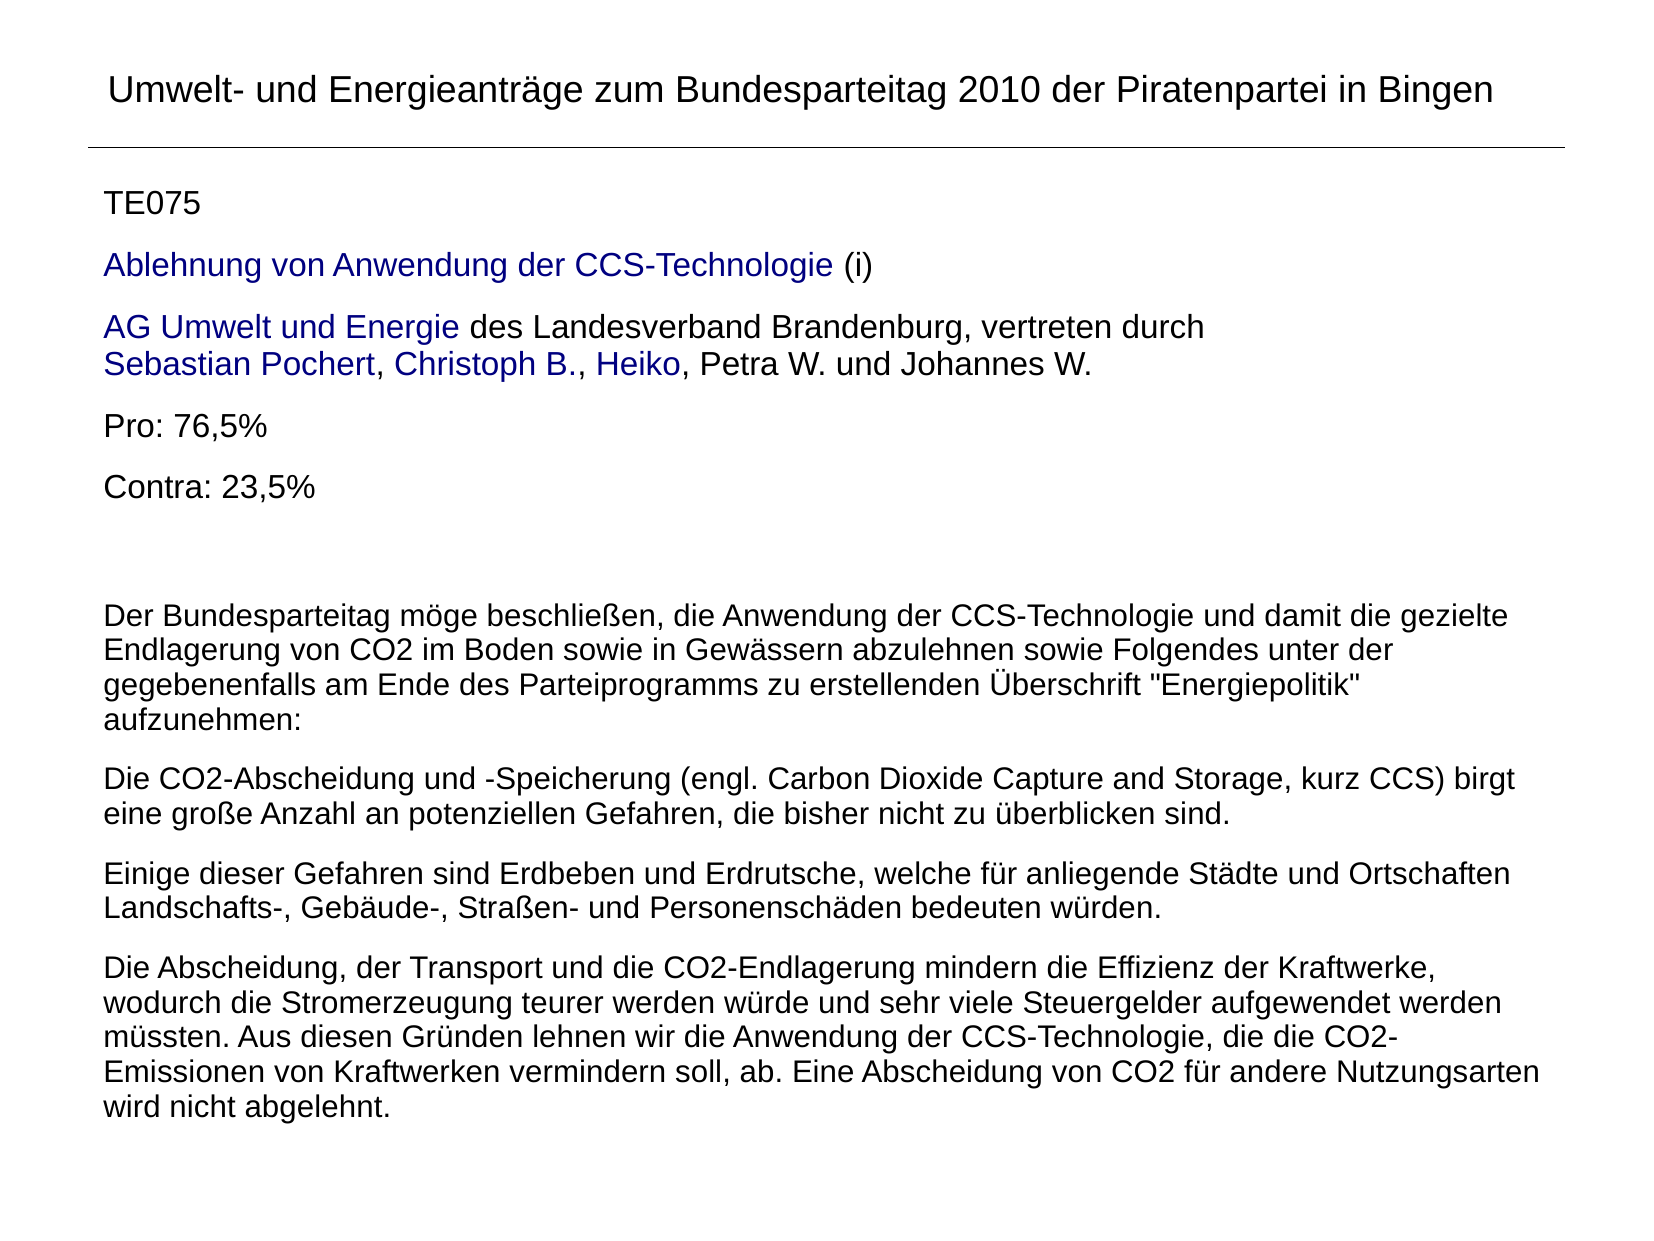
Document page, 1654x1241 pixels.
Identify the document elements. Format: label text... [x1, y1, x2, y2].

text_box Der Bundesparteitag möge beschließen, die Anwendung der CCS-Technologie und damit die gezielte Endlagerung von CO2 im Boden sowie in Gewässern abzulehnen sowie Folgendes unter der gegebenenfalls am Ende des Parteiprogramms zu erstellenden Überschrift "Energiepolitik" aufzunehmen: Die CO2-Abscheidung und -Speicherung (engl. Carbon Dioxide Capture and Storage, kurz CCS) birgt eine große Anzahl an potenziellen Gefahren, die bisher nicht zu überblicken sind. Einige dieser Gefahren sind Erdbeben und Erdrutsche, welche für anliegende Städte und Ortschaften Landschafts-, Gebäude-, Straßen- und Personenschäden bedeuten würden. Die Abscheidung, der Transport und die CO2-Endlagerung mindern die Effizienz der Kraftwerke, wodurch die Stromerzeugung teurer werden würde und sehr viele Steuergelder aufgewendet werden müssten. Aus diesen Gründen lehnen wir die Anwendung der CCS-Technologie, die die CO2-Emissionen von Kraftwerken vermindern soll, ab. Eine Abscheidung von CO2 für andere Nutzungsarten wird nicht abgelehnt. [88, 590, 1565, 1132]
text_box TE075 Ablehnung von Anwendung der CCS-Technologie (i) AG Umwelt und Energie des Landesverband Brandenburg, vertreten durch Sebastian Pochert, Christoph B., Heiko, Petra W. und Johannes W. Pro: 76,5% Contra: 23,5% [88, 177, 1433, 562]
